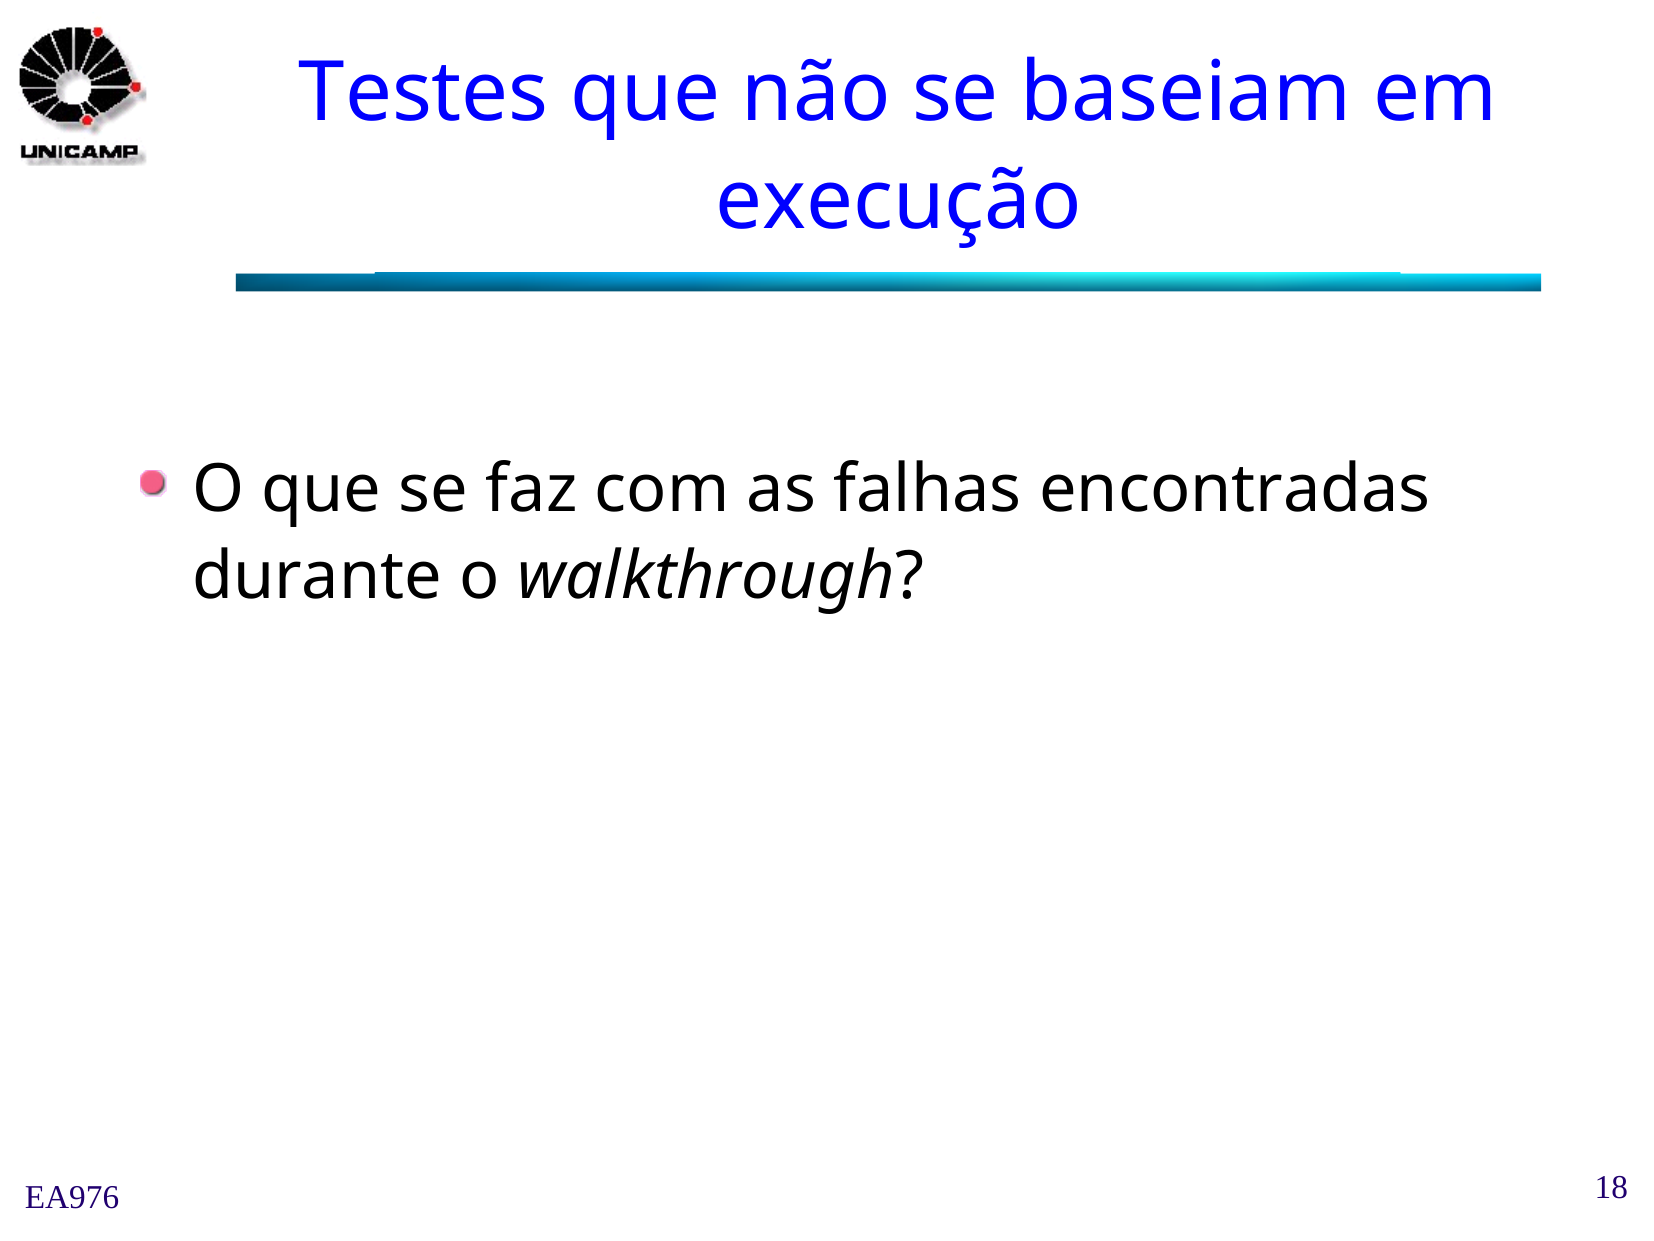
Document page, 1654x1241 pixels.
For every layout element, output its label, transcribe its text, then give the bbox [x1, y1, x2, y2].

title Testes que não se baseiam em execução [264, 21, 1534, 250]
list O que se faz com as falhas encontradas durante o walkthrough? [121, 442, 1534, 1182]
picture [125, 272, 1654, 295]
